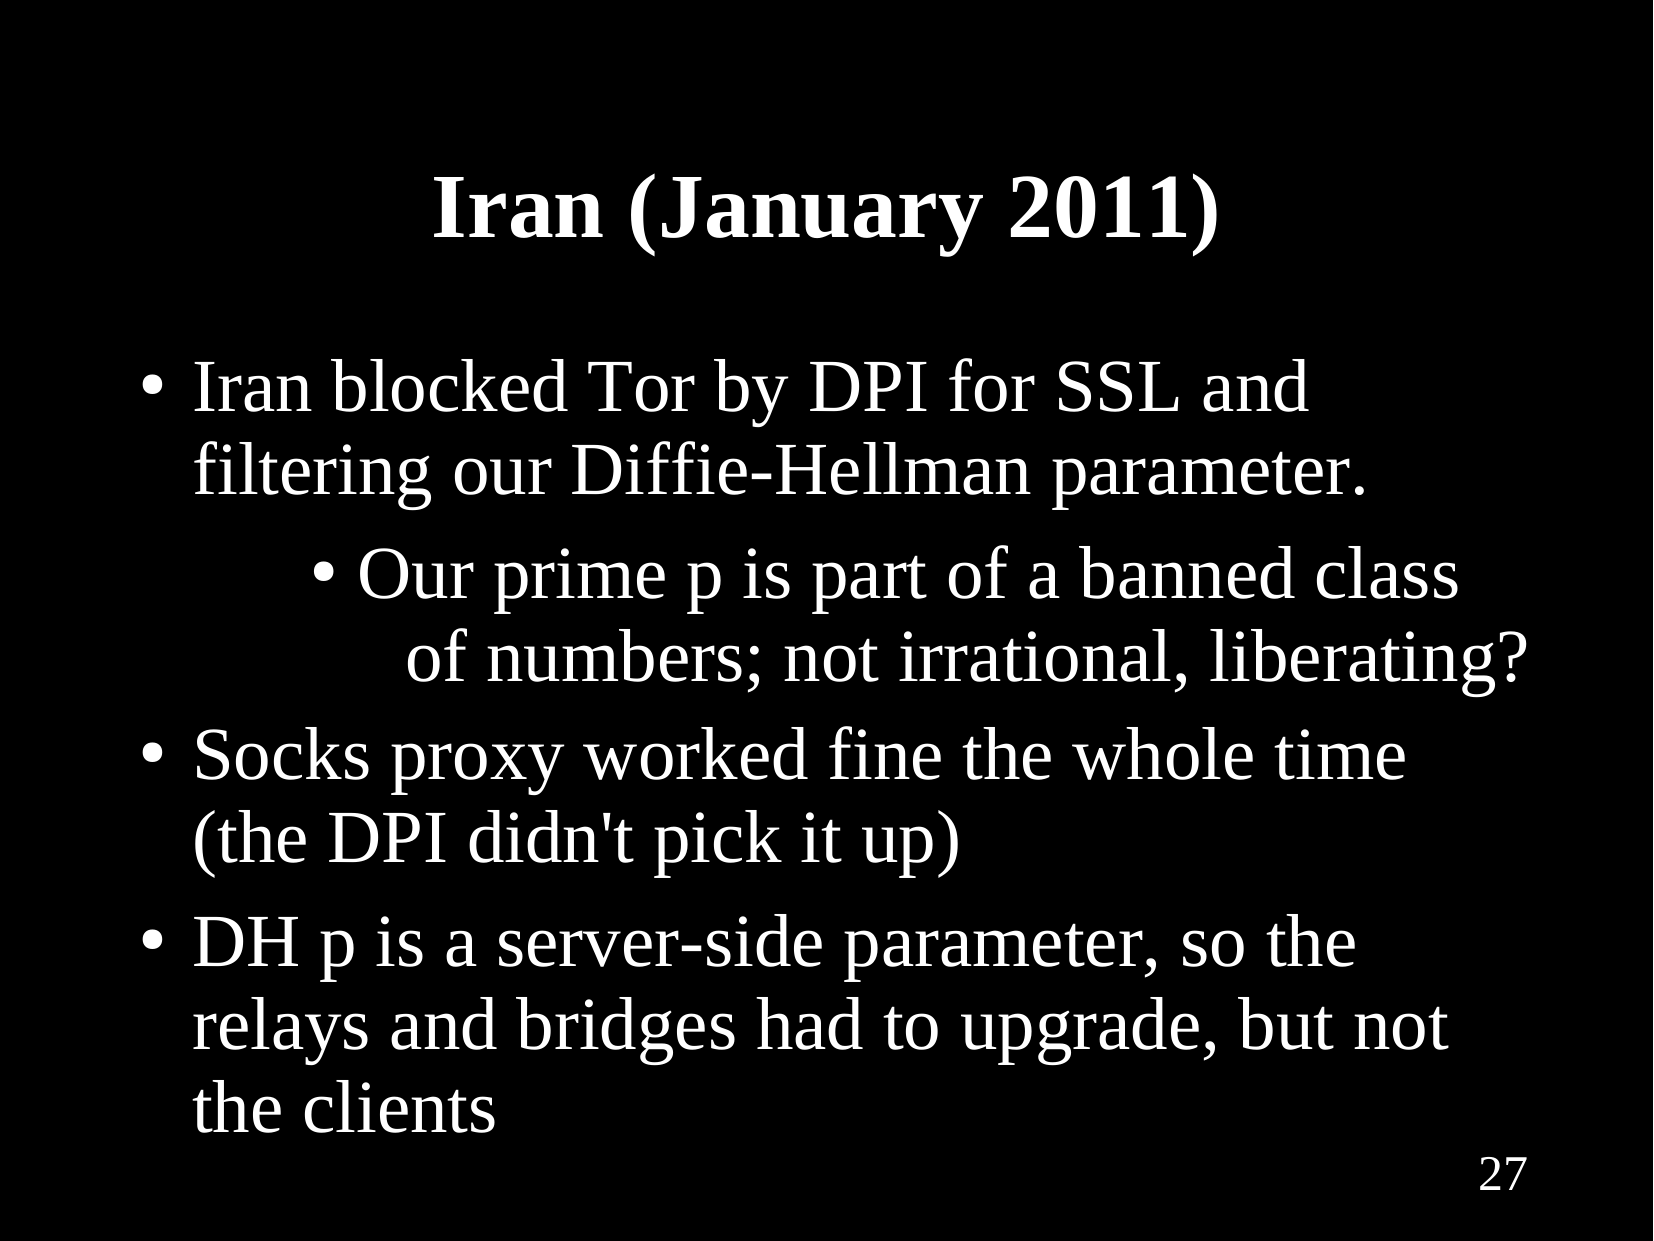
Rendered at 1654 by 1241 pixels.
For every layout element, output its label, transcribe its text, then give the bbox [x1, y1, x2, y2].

title Iran (January 2011) [121, 102, 1534, 311]
list Iran blocked Tor by DPI for SSL and filtering our Diffie-Hellman parameter. Our prime p is part of a banned class of numbers; not irrational, liberating? Socks proxy worked fine the whole time (the DPI didn't pick it up) DH p is a server-side parameter, so the relays and bridges had to upgrade, but not the clients [121, 344, 1534, 1149]
